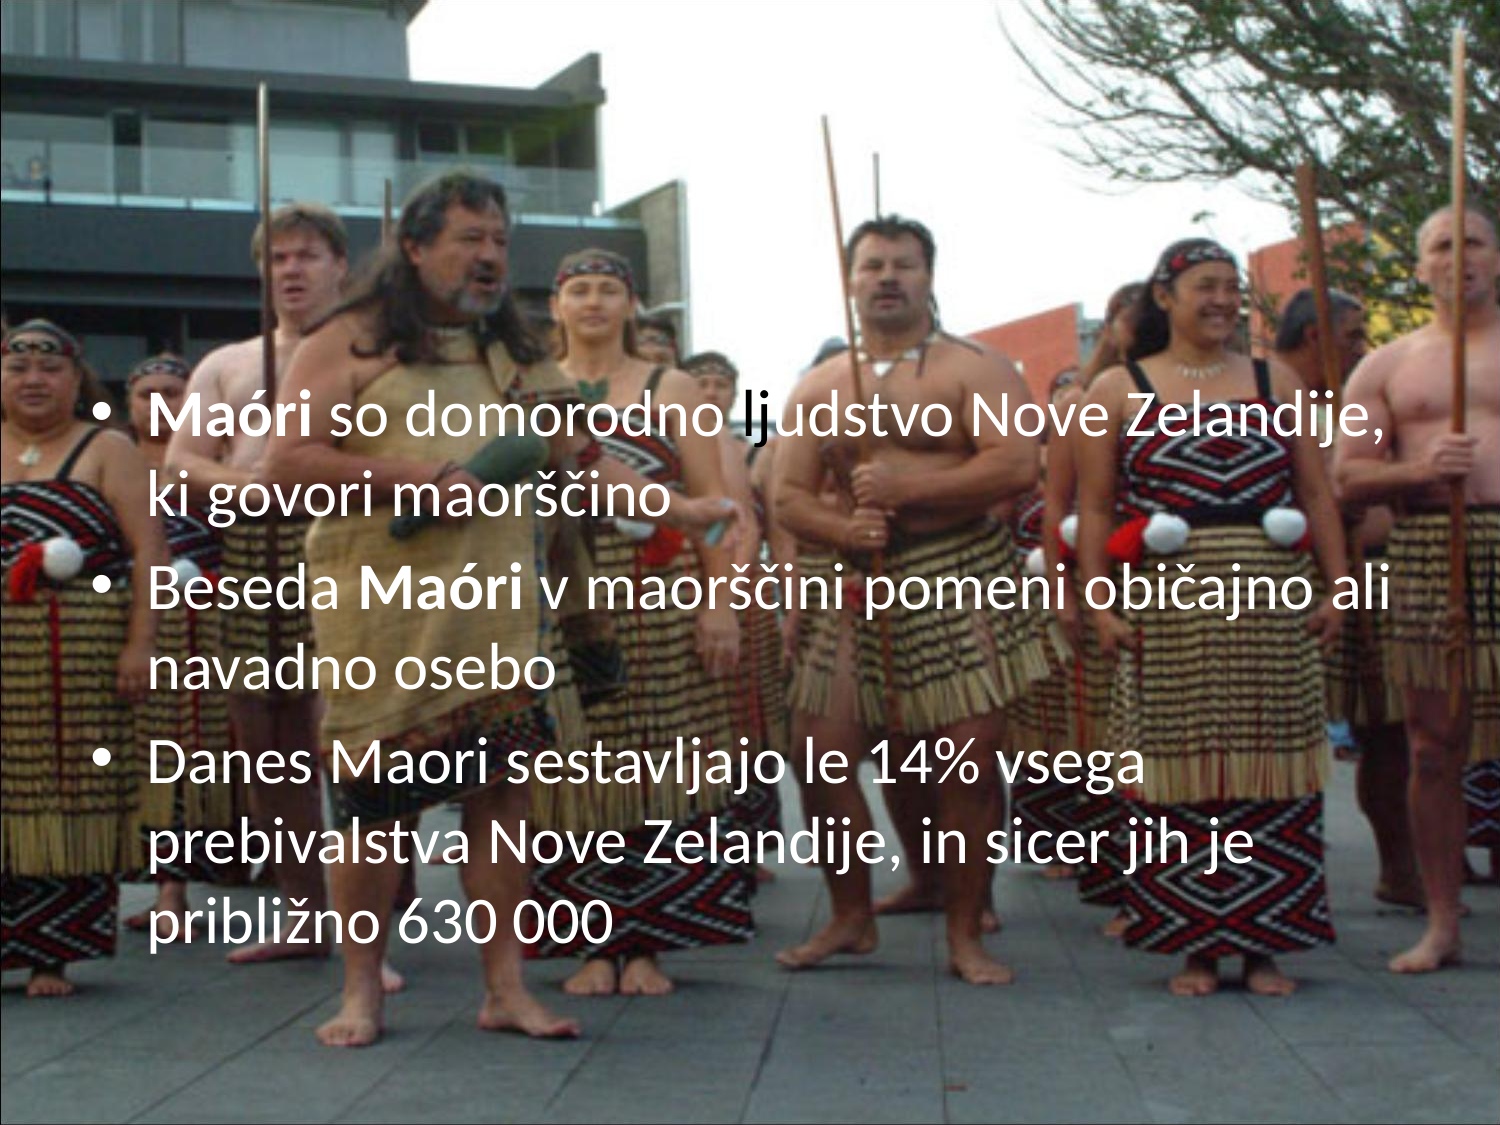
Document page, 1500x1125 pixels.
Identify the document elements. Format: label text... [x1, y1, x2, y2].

picture [0, 0, 1500, 1125]
list Maóri so domorodno ljudstvo Nove Zelandije, ki govori maorščino Beseda Maóri v maorščini pomeni običajno ali navadno osebo Danes Maori sestavljajo le 14% vsega prebivalstva Nove Zelandije, in sicer jih je približno 630 000 [75, 362, 1425, 1105]
